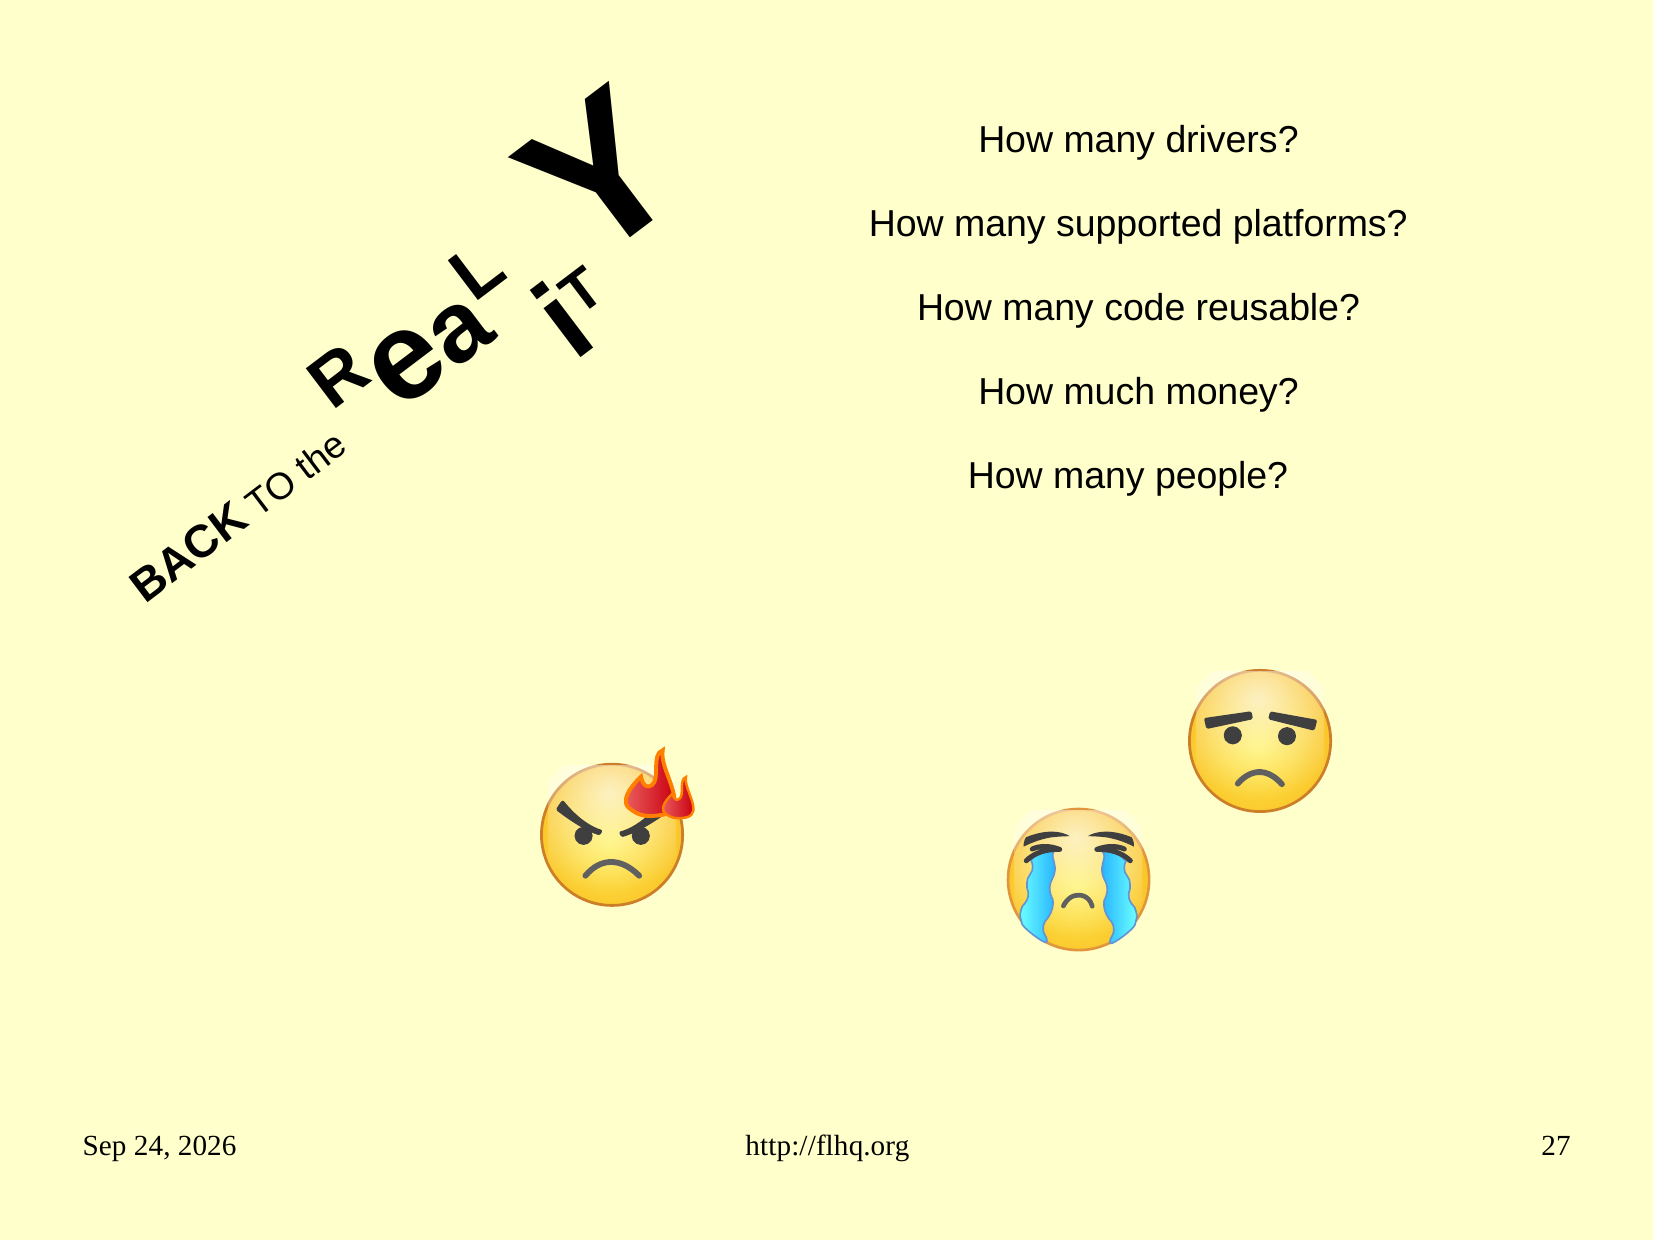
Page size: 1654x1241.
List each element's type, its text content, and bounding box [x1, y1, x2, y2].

picture [994, 795, 1163, 964]
picture [1188, 668, 1333, 813]
text_box BACK TO the ReaLiTY [19, 0, 854, 692]
picture [530, 742, 700, 911]
text_box How many drivers? How many supported platforms? How many code reusable? How much money? How many people? [854, 110, 1510, 546]
